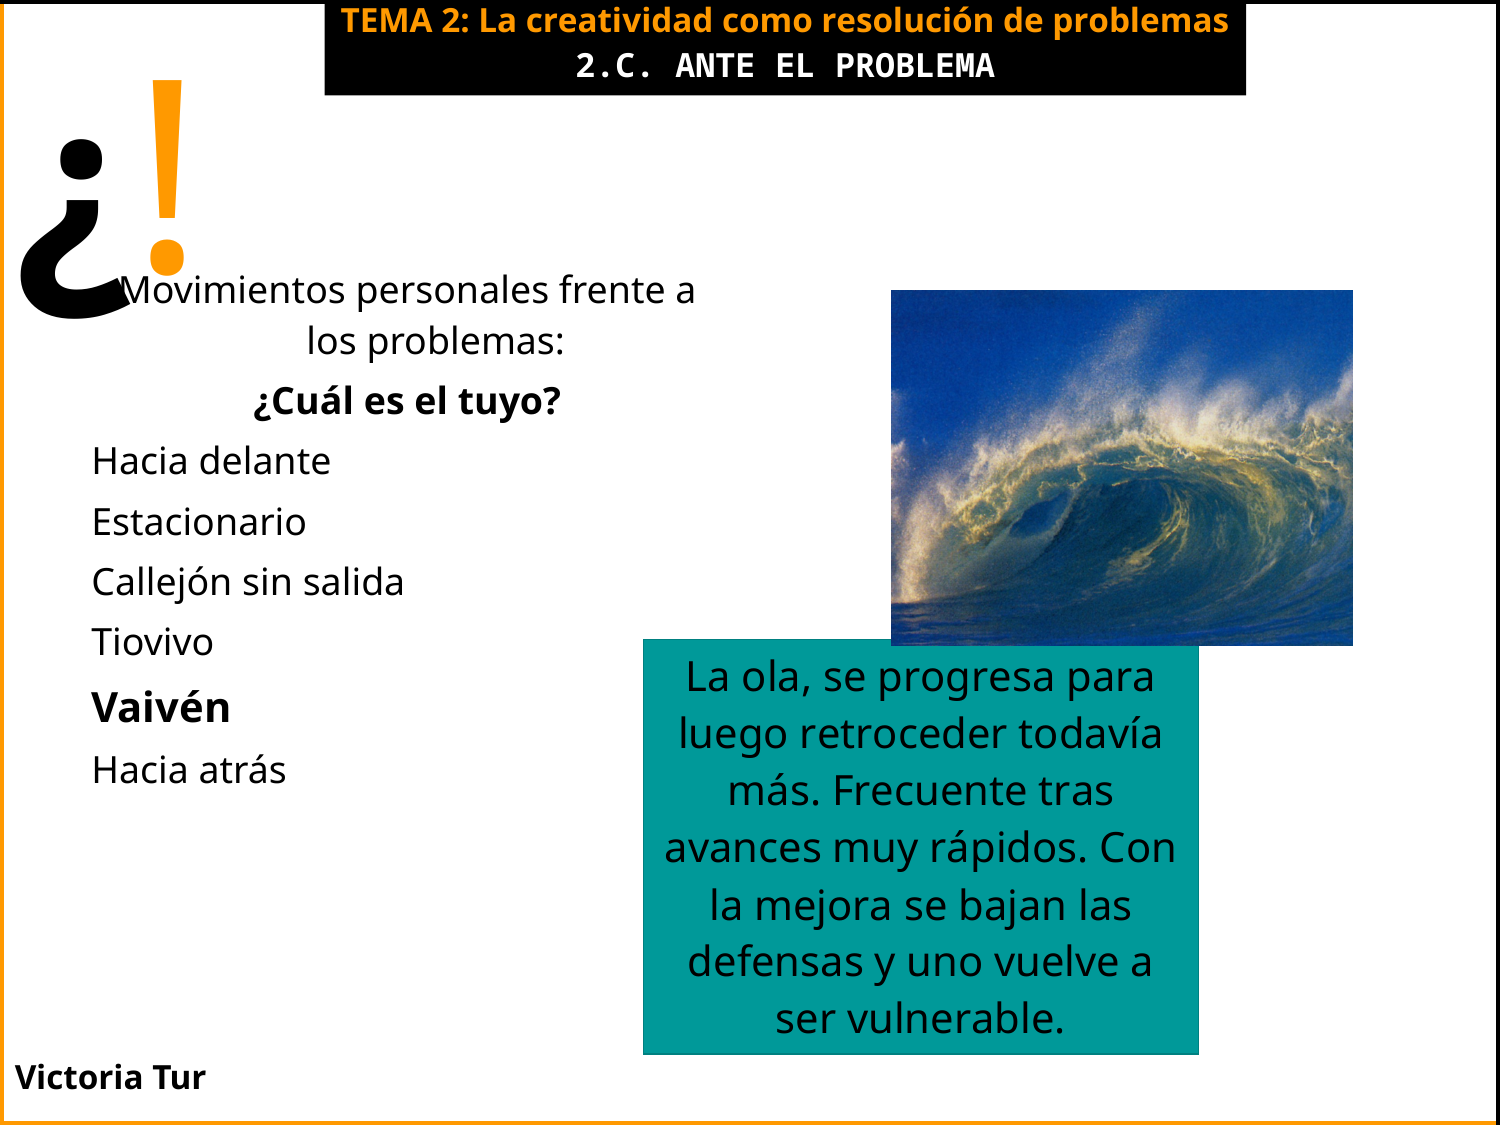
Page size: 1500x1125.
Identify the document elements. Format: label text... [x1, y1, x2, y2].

picture [891, 290, 1353, 646]
text_box La ola, se progresa para luego retroceder todavía más. Frecuente tras avances muy rápidos. Con la mejora se bajan las defensas y uno vuelve a ser vulnerable. [643, 639, 1199, 1054]
list Movimientos personales frente a los problemas: ¿Cuál es el tuyo? Hacia delante Estacionario Callejón sin salida Tiovivo Vaivén Hacia atrás [76, 255, 739, 998]
